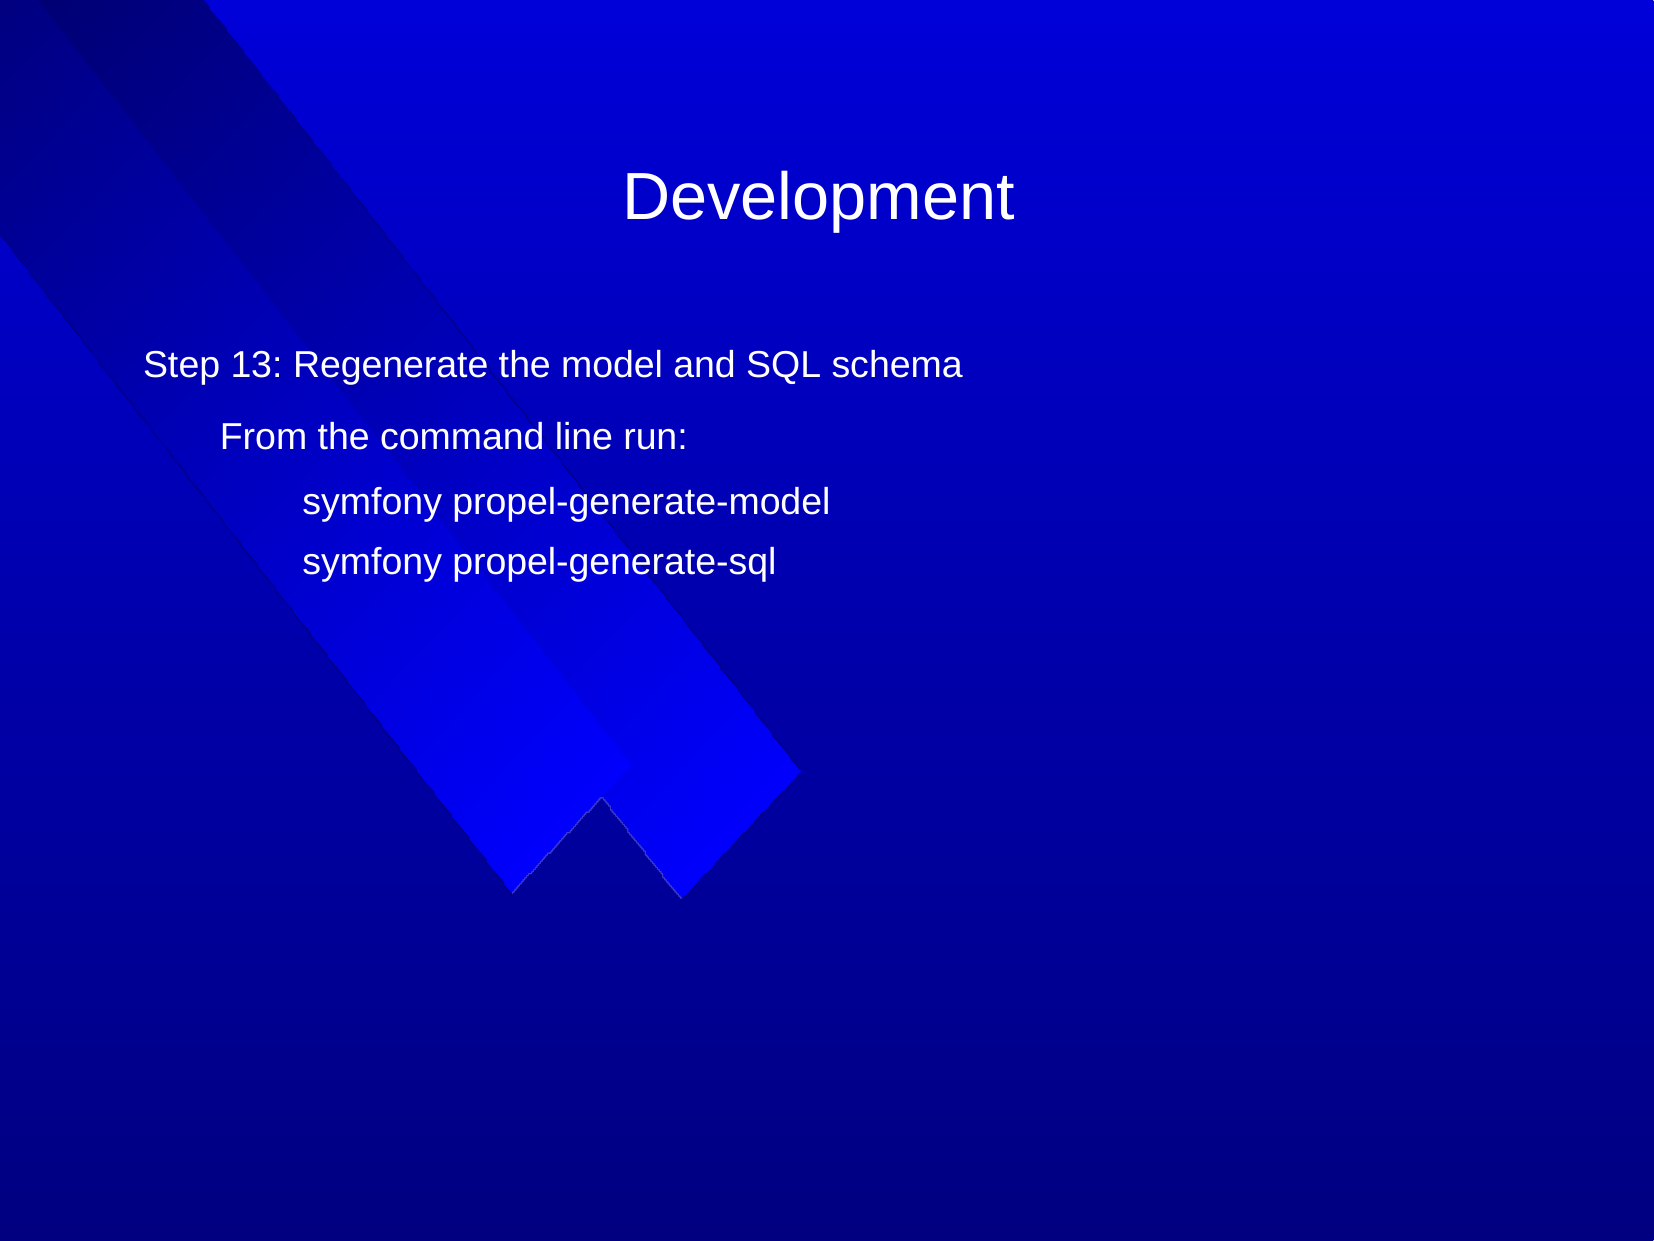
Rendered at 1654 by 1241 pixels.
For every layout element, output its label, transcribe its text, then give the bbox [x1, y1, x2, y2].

title Development [112, 92, 1525, 301]
list Step 13: Regenerate the model and SQL schema From the command line run: symfony propel-generate-model symfony propel-generate-sql [125, 343, 1538, 1126]
